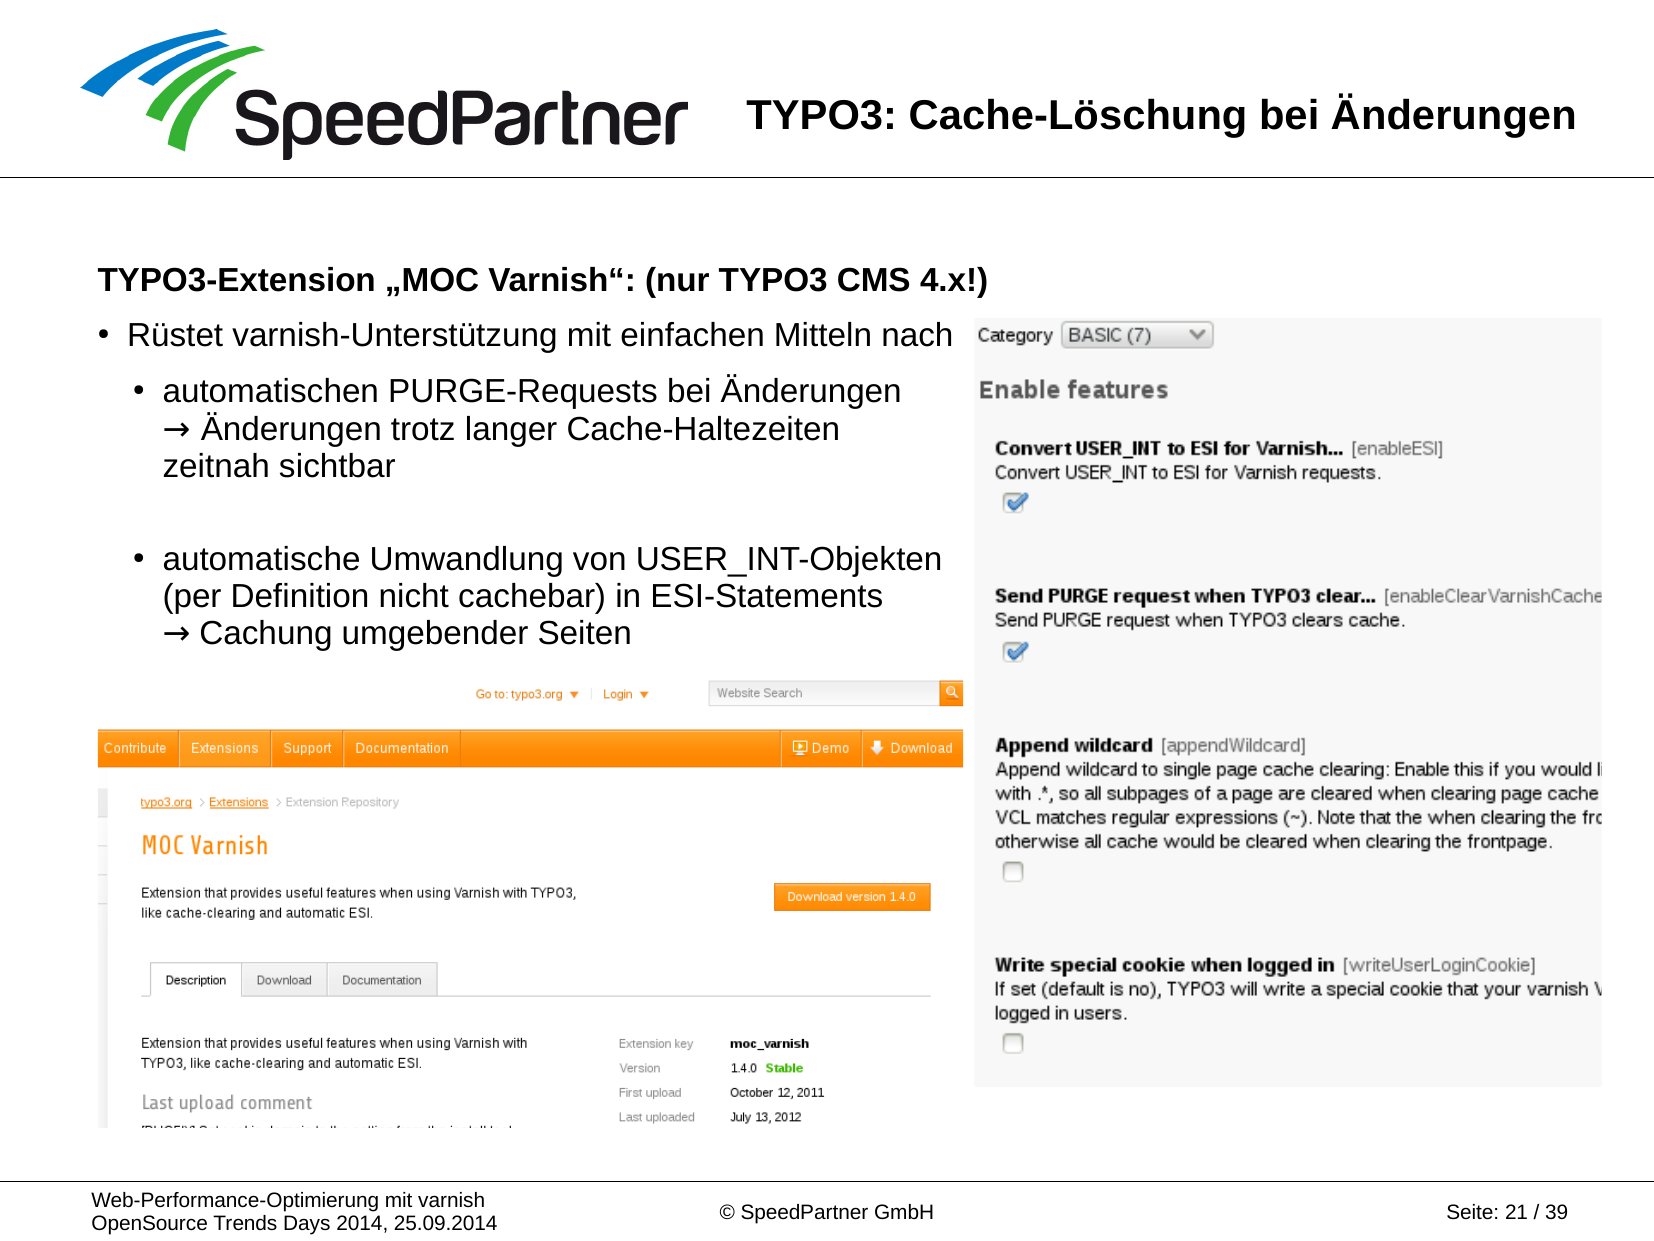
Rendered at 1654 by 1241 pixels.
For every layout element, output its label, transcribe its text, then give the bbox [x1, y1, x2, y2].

picture [80, 29, 688, 160]
picture [974, 318, 1602, 1087]
text_box TYPO3-Extension „MOC Varnish“: (nur TYPO3 CMS 4.x!) Rüstet varnish-Unterstützung mit einfachen Mitteln nach automatischen PURGE-Requests bei Änderungen → Änderungen trotz langer Cache-Haltezeiten zeitnah sichtbar automatische Umwandlung von USER_INT-Objekten (per Definition nicht cachebar) in ESI-Statements → Cachung umgebender Seiten [82, 254, 1565, 1177]
title TYPO3: Cache-Löschung bei Änderungen [590, 70, 1577, 160]
